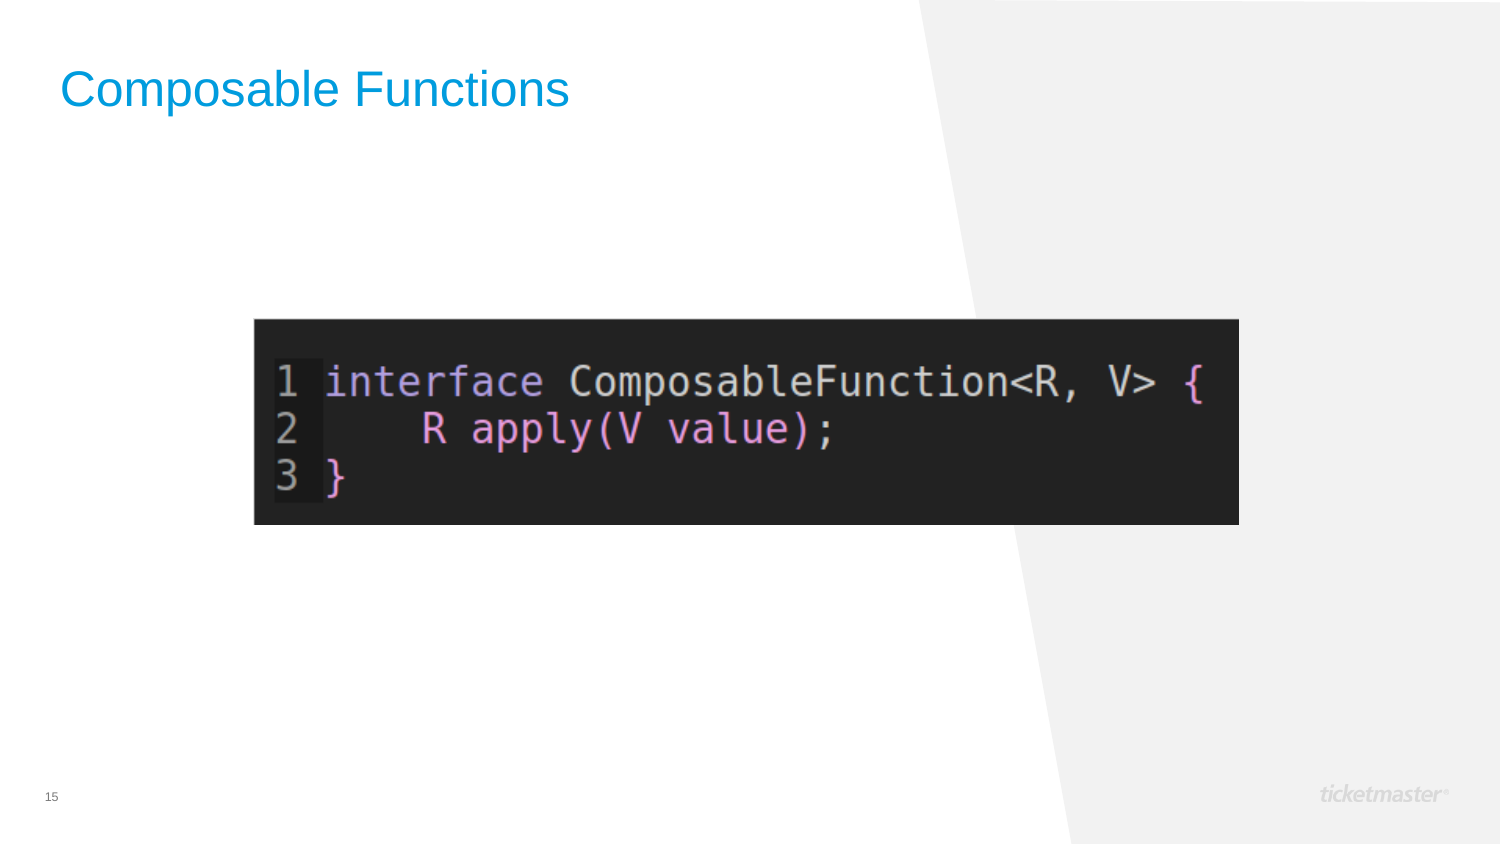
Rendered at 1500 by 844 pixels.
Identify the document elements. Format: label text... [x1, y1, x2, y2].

slide_number <number> [44, 788, 66, 804]
picture [1320, 784, 1449, 802]
picture [253, 318, 1239, 526]
list Composable Functions [44, 52, 1448, 158]
